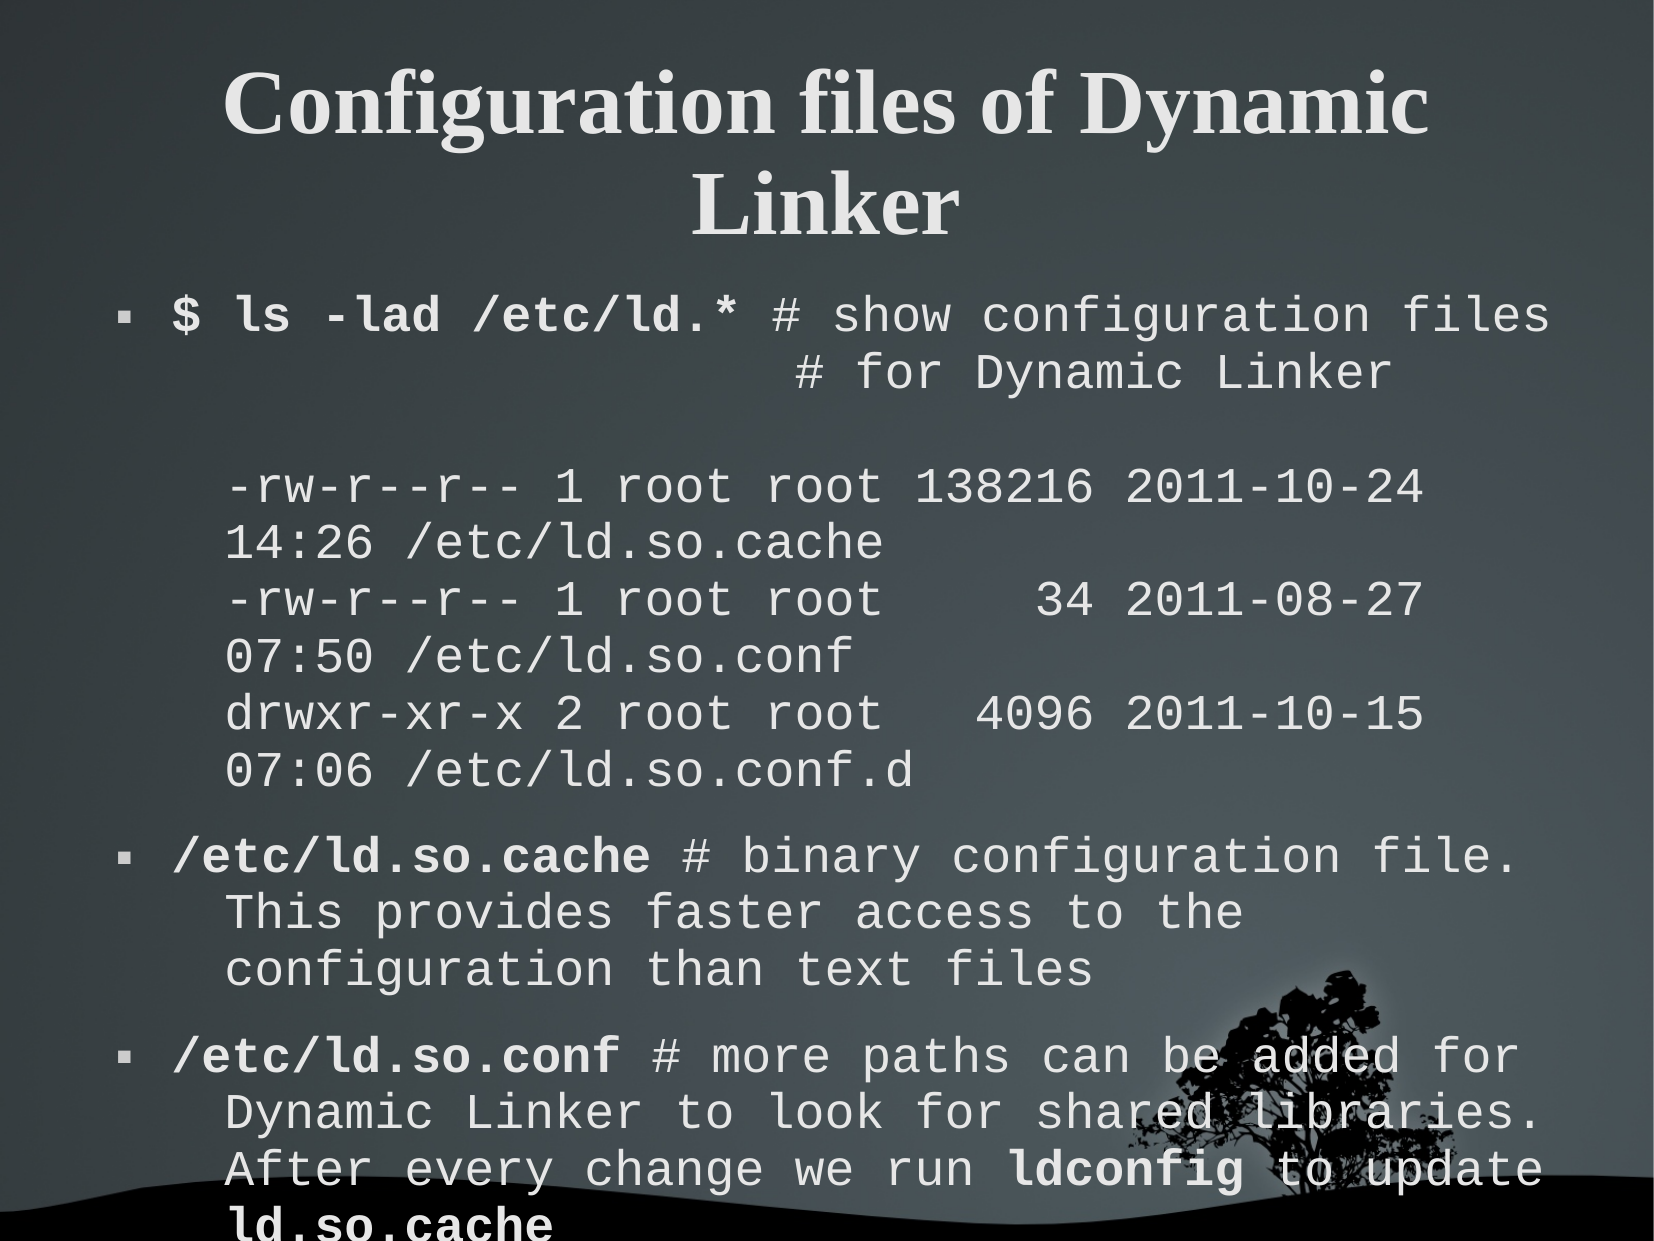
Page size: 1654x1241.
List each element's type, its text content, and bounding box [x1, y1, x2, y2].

list $ ls -lad /etc/ld.* # show configuration files # for Dynamic Linker -rw-r--r-- 1 root root 138216 2011-10-24 14:26 /etc/ld.so.cache -rw-r--r-- 1 root root 34 2011-08-27 07:50 /etc/ld.so.conf drwxr-xr-x 2 root root 4096 2011-10-15 07:06 /etc/ld.so.conf.d /etc/ld.so.cache # binary configuration file. This provides faster access to the configuration than text files /etc/ld.so.conf # more paths can be added for Dynamic Linker to look for shared libraries. After every change we run ldconfig to update ld.so.cache /etc/ld.so.conf.d/ # in modern system we don’t edit /etc/ld.so.conf directly but instead we create .conf files under /etc/ld.so.conf.d/ [82, 290, 1571, 1161]
picture [0, 0, 1654, 1241]
picture [444, 1230, 452, 1238]
picture [534, 1219, 545, 1226]
picture [504, 1220, 514, 1241]
picture [353, 1220, 365, 1238]
picture [264, 1220, 274, 1238]
title Configuration files of Dynamic Linker [82, 33, 1571, 273]
